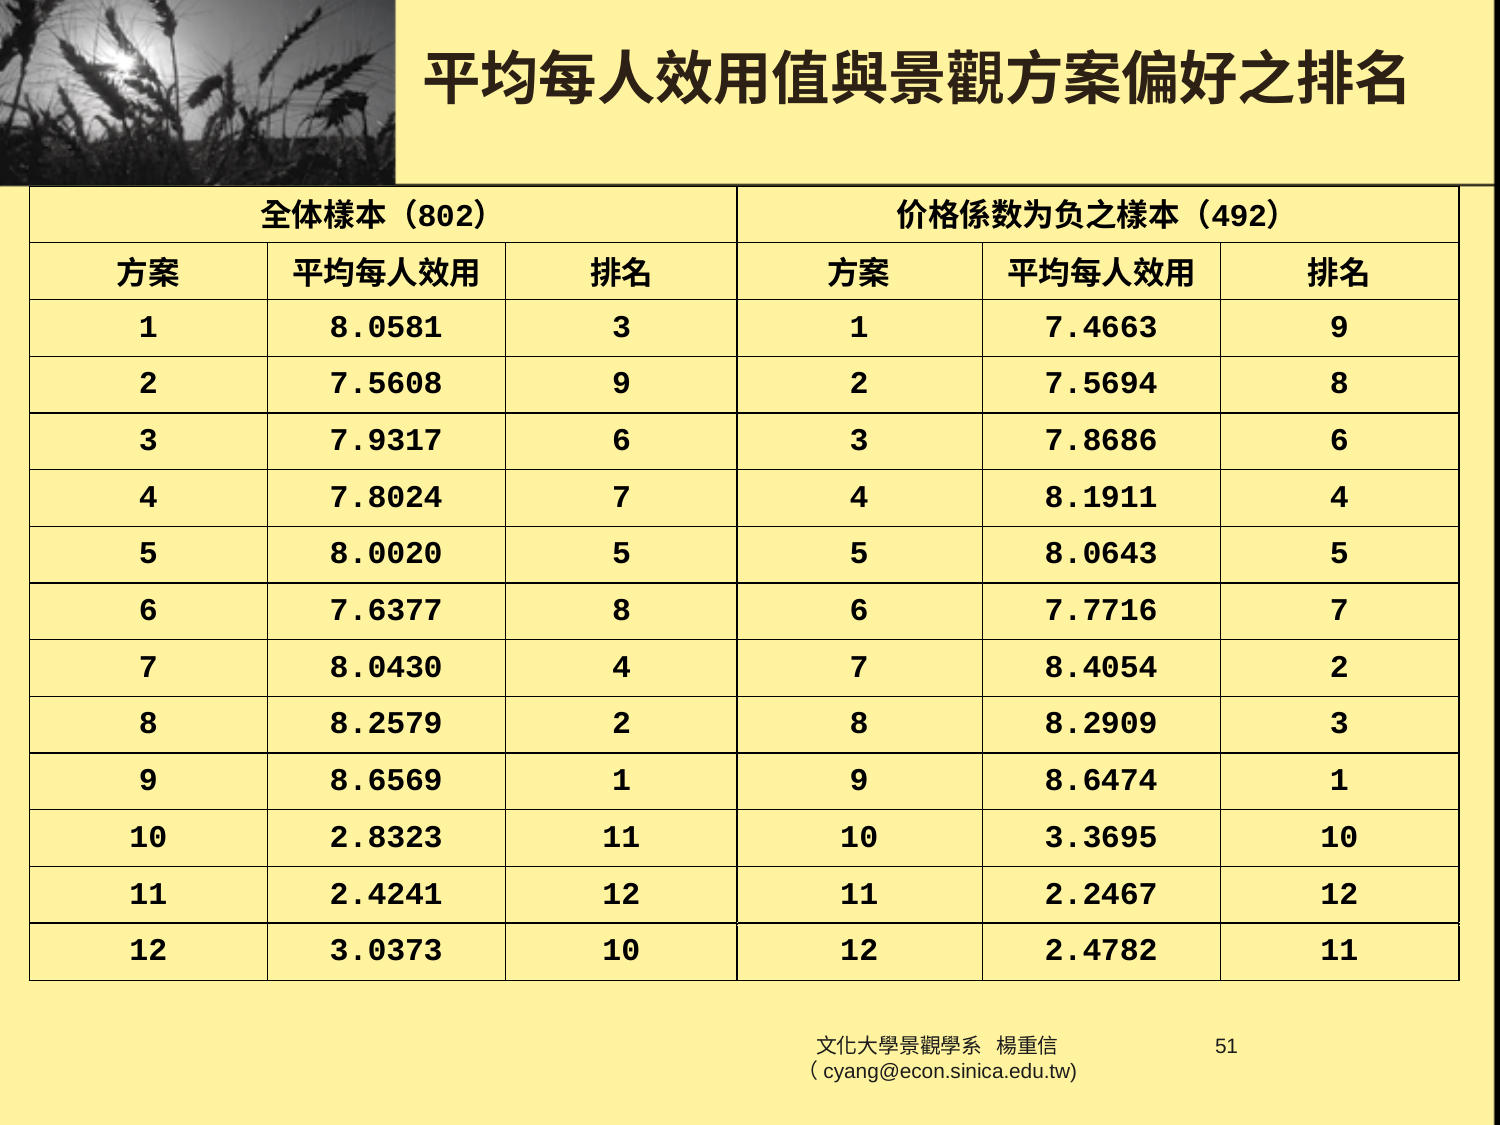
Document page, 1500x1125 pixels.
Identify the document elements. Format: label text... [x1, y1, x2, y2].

chart [28, 185, 1462, 1125]
title 平均每人效用值與景觀方案偏好之排名 [407, 0, 1500, 168]
